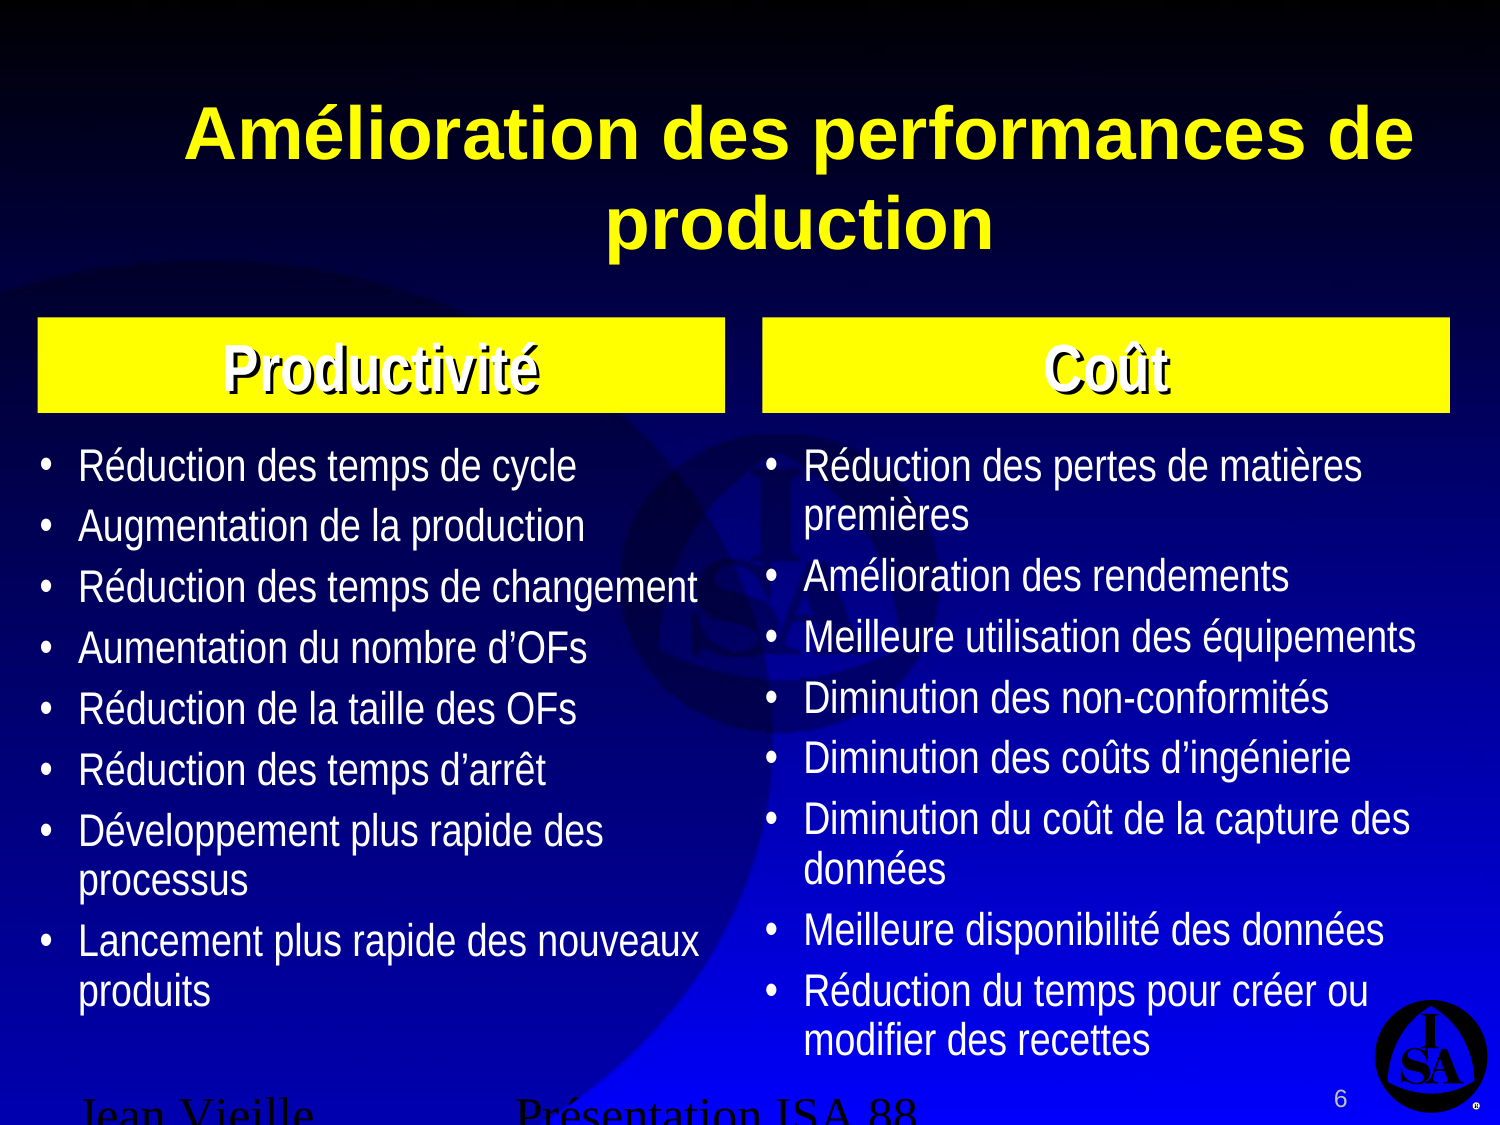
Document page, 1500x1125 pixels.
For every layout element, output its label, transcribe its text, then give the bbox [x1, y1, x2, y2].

picture [298, 1110, 308, 1118]
text_box Productivité [37, 317, 726, 413]
picture [899, 1101, 910, 1114]
picture [873, 1116, 886, 1125]
picture [718, 1110, 731, 1125]
text_box Réduction des pertes de matières premières Amélioration des rendements Meilleure utilisation des équipements Diminution des non-conformités Diminution des coûts d’ingénierie Diminution du coût de la capture des données Meilleure disponibilité des données Réduction du temps pour créer ou modifier des recettes [750, 433, 1438, 1074]
picture [234, 1110, 244, 1118]
text_box Réduction des temps de cycle Augmentation de la production Réduction des temps de changement Aumentation du nombre d’OFs Réduction de la taille des OFs Réduction des temps d’arrêt Développement plus rapide des processus Lancement plus rapide des nouveaux produits [24, 433, 750, 1024]
picture [898, 1116, 911, 1125]
text_box Coût [762, 317, 1450, 413]
picture [0, 0, 1500, 1125]
picture [830, 1103, 841, 1118]
picture [524, 1101, 535, 1117]
picture [565, 1110, 575, 1118]
picture [874, 1101, 885, 1114]
picture [102, 1110, 112, 1118]
picture [668, 1120, 677, 1125]
picture [828, 1121, 843, 1125]
picture [745, 1111, 754, 1125]
picture [631, 1111, 640, 1125]
picture [124, 1120, 133, 1125]
picture [148, 1111, 157, 1125]
picture [607, 1110, 617, 1118]
title Amélioration des performances de production [99, 77, 1500, 273]
